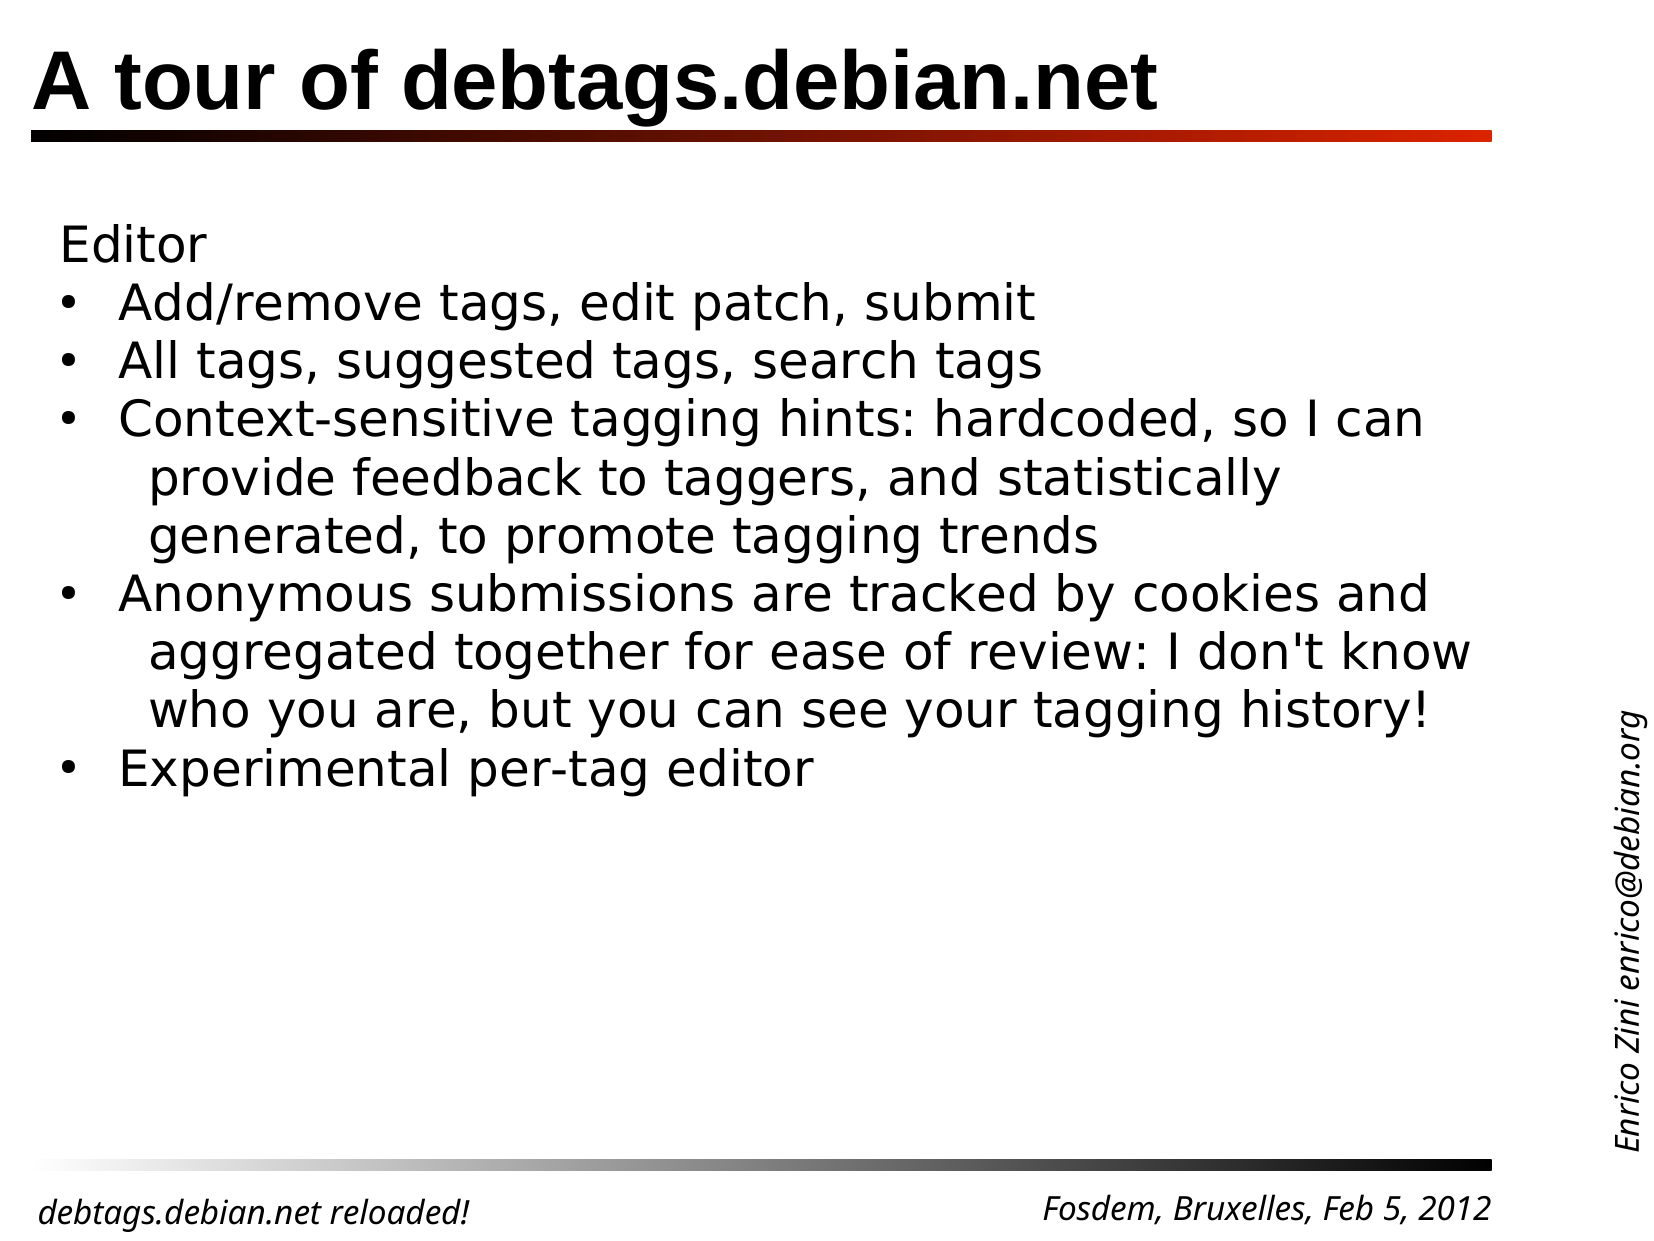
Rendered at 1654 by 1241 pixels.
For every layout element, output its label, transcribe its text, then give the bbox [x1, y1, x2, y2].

text_box A tour of debtags.debian.net [31, 34, 1438, 168]
text_box Editor Add/remove tags, edit patch, submit All tags, suggested tags, search tags Context-sensitive tagging hints: hardcoded, so I can provide feedback to taggers, and statistically generated, to promote tagging trends Anonymous submissions are tracked by cookies and aggregated together for ease of review: I don't know who you are, but you can see your tagging history! Experimental per-tag editor [30, 215, 1507, 1089]
